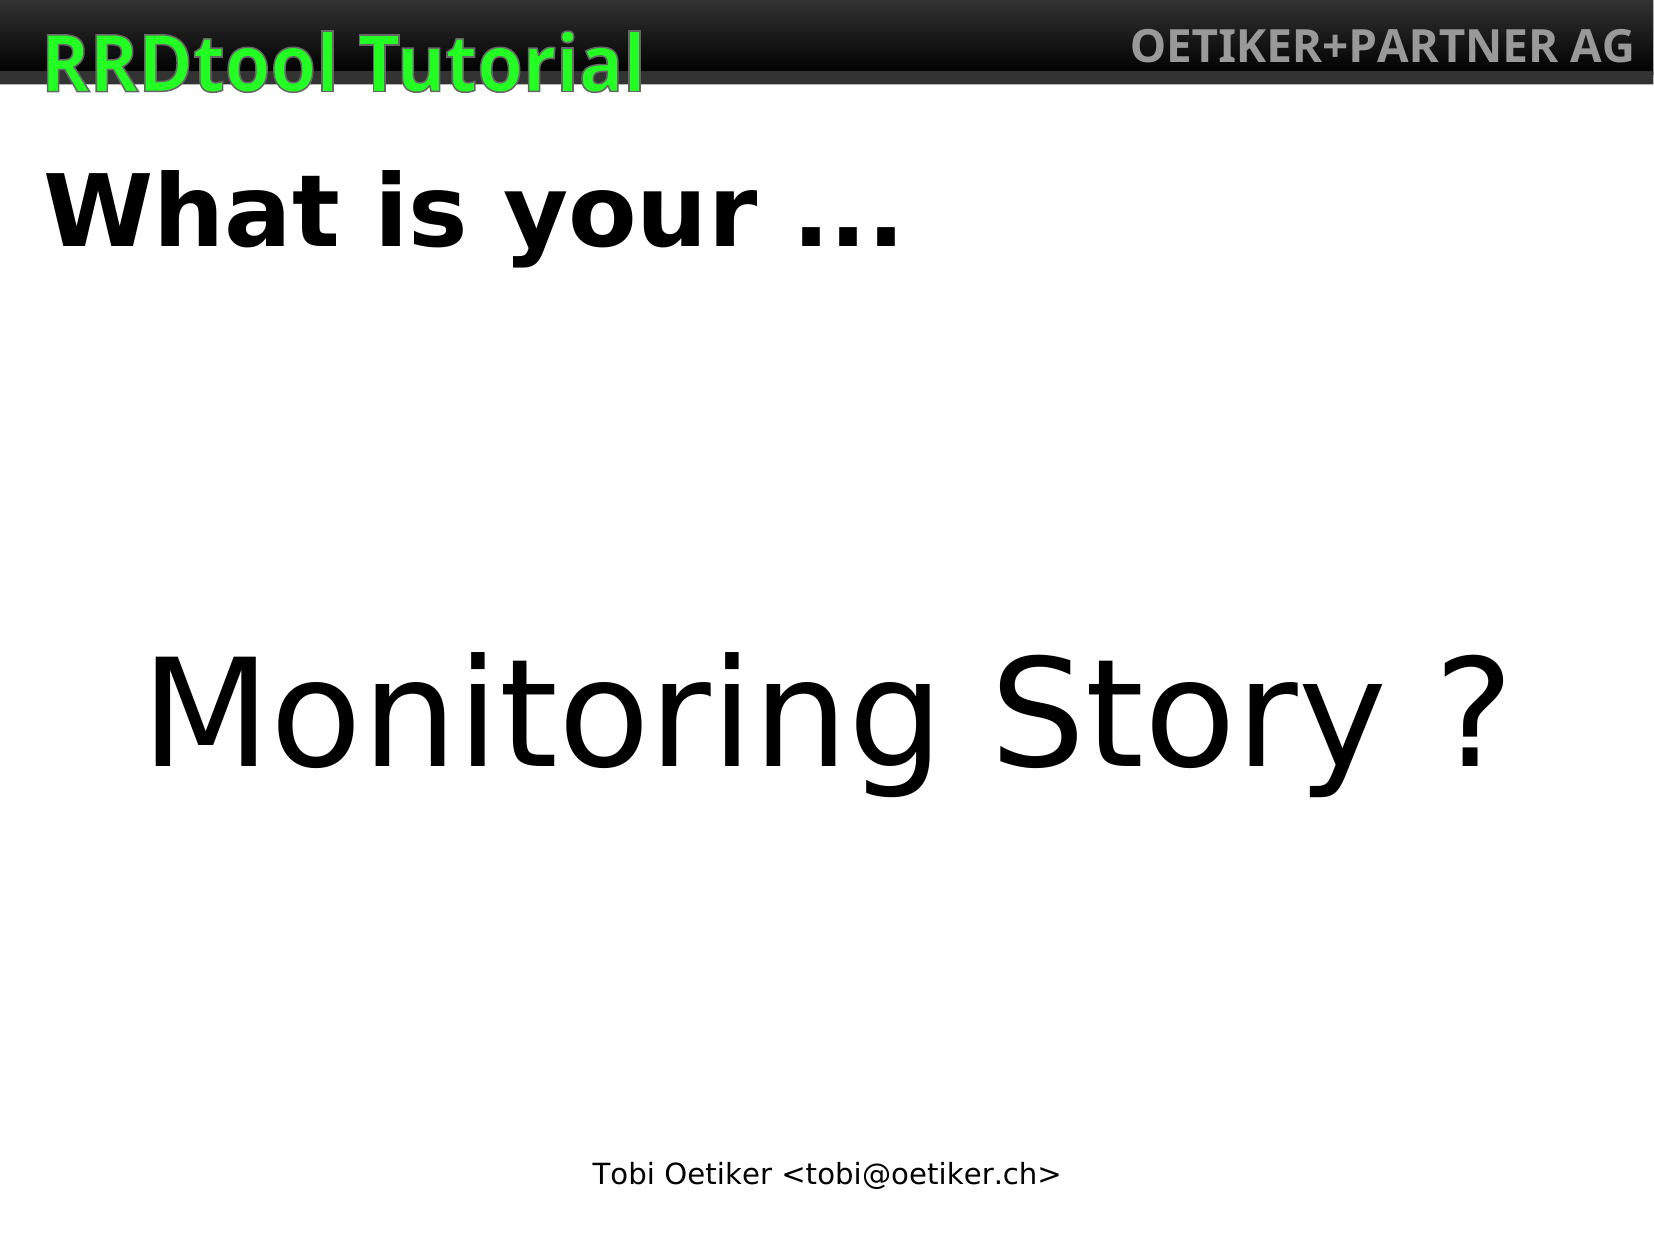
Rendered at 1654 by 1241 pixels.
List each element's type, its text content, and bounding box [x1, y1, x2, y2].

title What is your ... [43, 137, 1582, 287]
subtitle Monitoring Story ? [50, 329, 1571, 1099]
